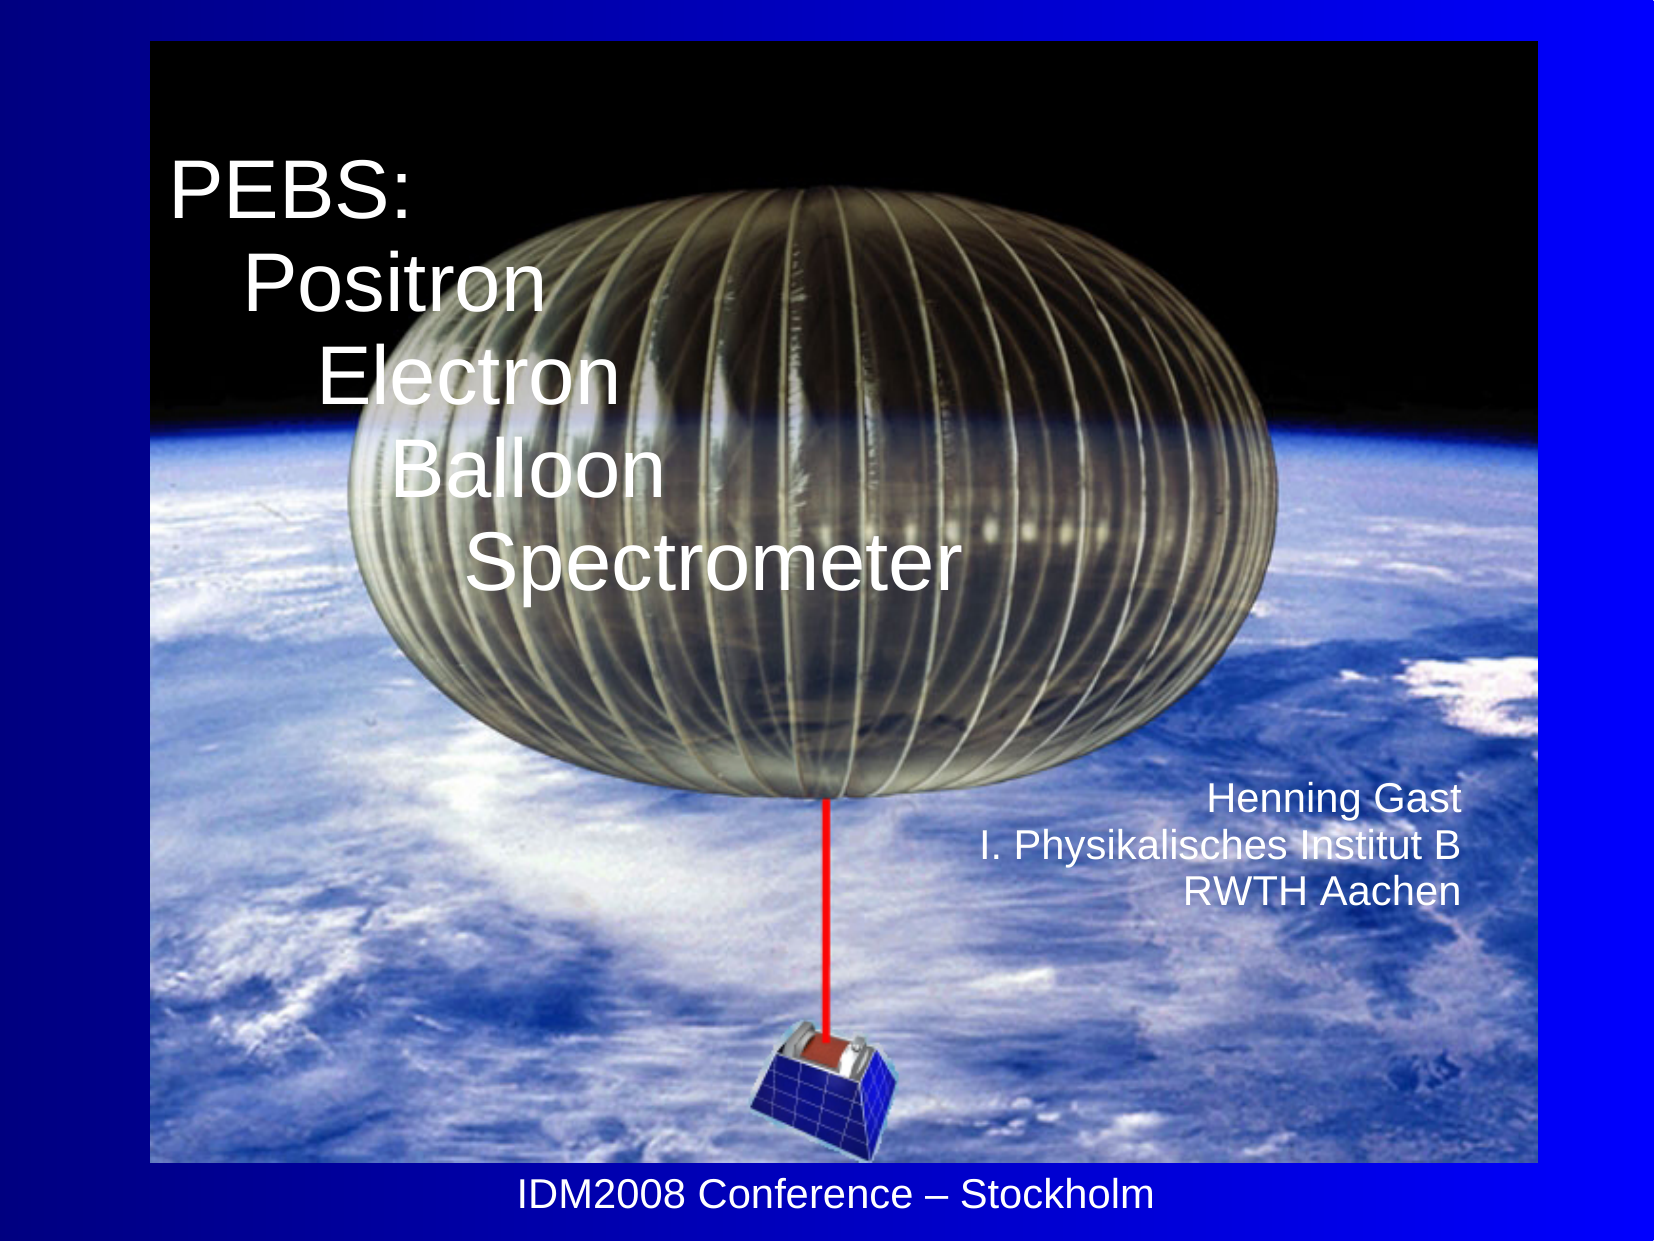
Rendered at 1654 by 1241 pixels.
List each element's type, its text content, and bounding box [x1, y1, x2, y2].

text_box IDM2008 Conference – Stockholm [146, 1163, 1526, 1241]
text_box Henning Gast I. Physikalisches Institut B RWTH Aachen [826, 767, 1477, 969]
text_box PEBS: Positron Electron Balloon Spectrometer [153, 135, 1512, 768]
picture [150, 41, 1538, 1163]
